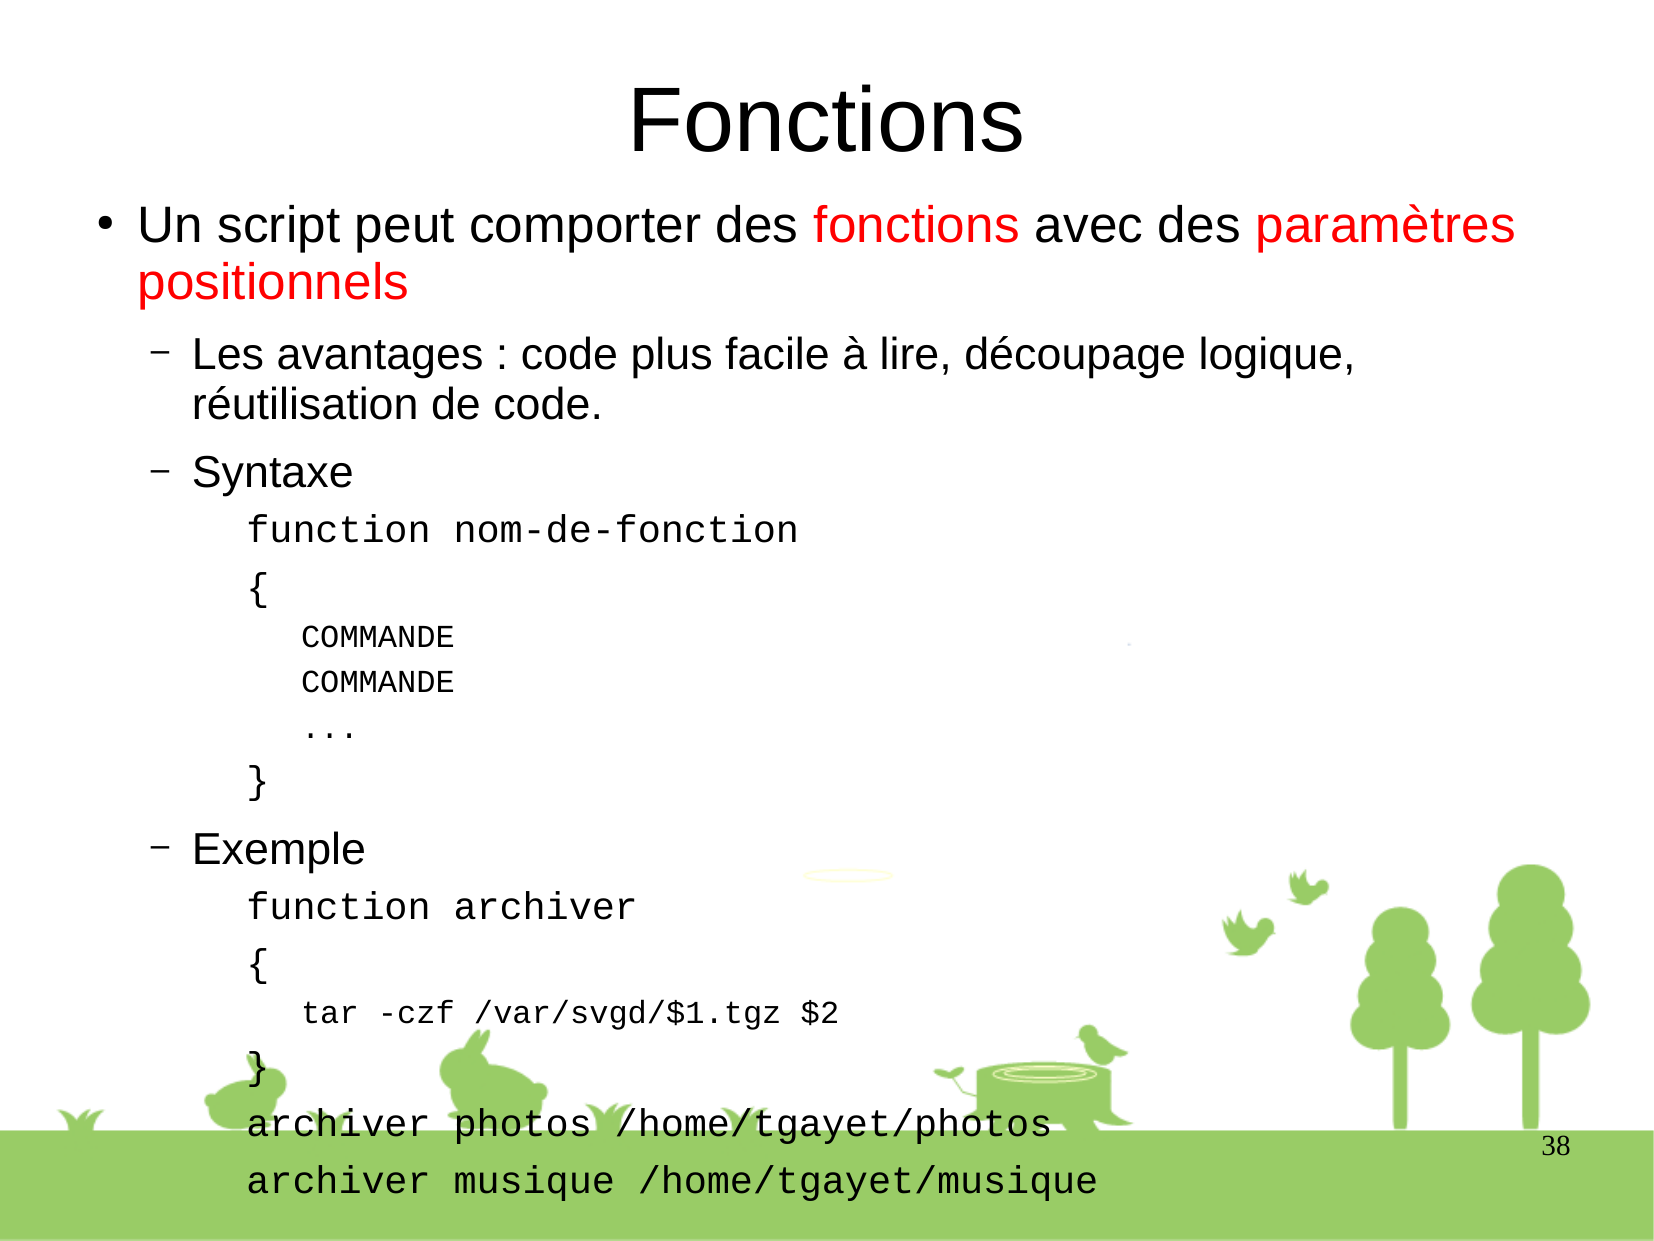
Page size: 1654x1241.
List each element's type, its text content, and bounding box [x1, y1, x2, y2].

picture [0, 0, 1654, 1241]
title Fonctions [82, 49, 1571, 189]
list Un script peut comporter des fonctions avec des paramètres positionnels Les avantages : code plus facile à lire, découpage logique, réutilisation de code. Syntaxe function nom-de-fonction { COMMANDE COMMANDE ... } Exemple function archiver { tar -czf /var/svgd/$1.tgz $2 } archiver photos /home/tgayet/photos archiver musique /home/tgayet/musique [82, 195, 1538, 1217]
